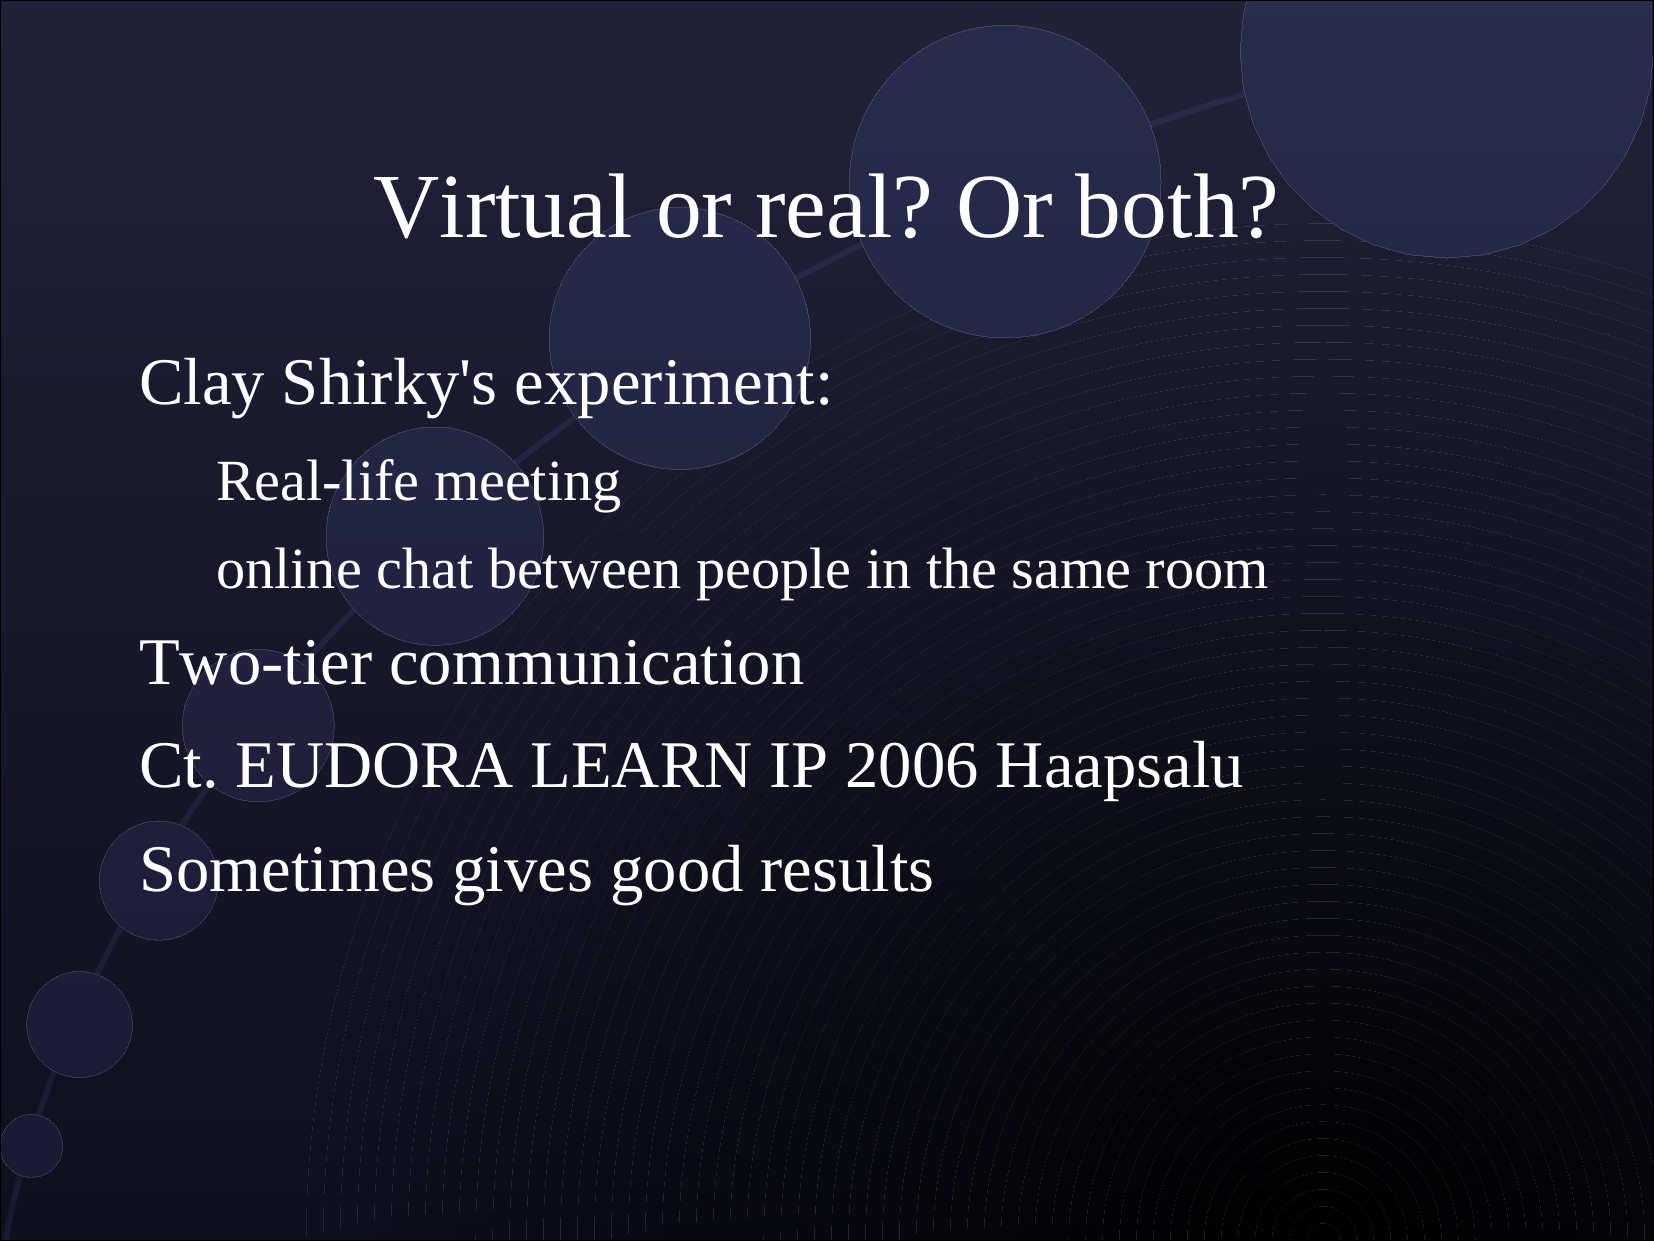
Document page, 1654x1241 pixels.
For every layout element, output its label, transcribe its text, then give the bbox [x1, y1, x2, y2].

title Virtual or real? Or both? [121, 102, 1534, 311]
list Clay Shirky's experiment: Real-life meeting online chat between people in the same room Two-tier communication Ct. EUDORA LEARN IP 2006 Haapsalu Sometimes gives good results [121, 344, 1534, 1127]
